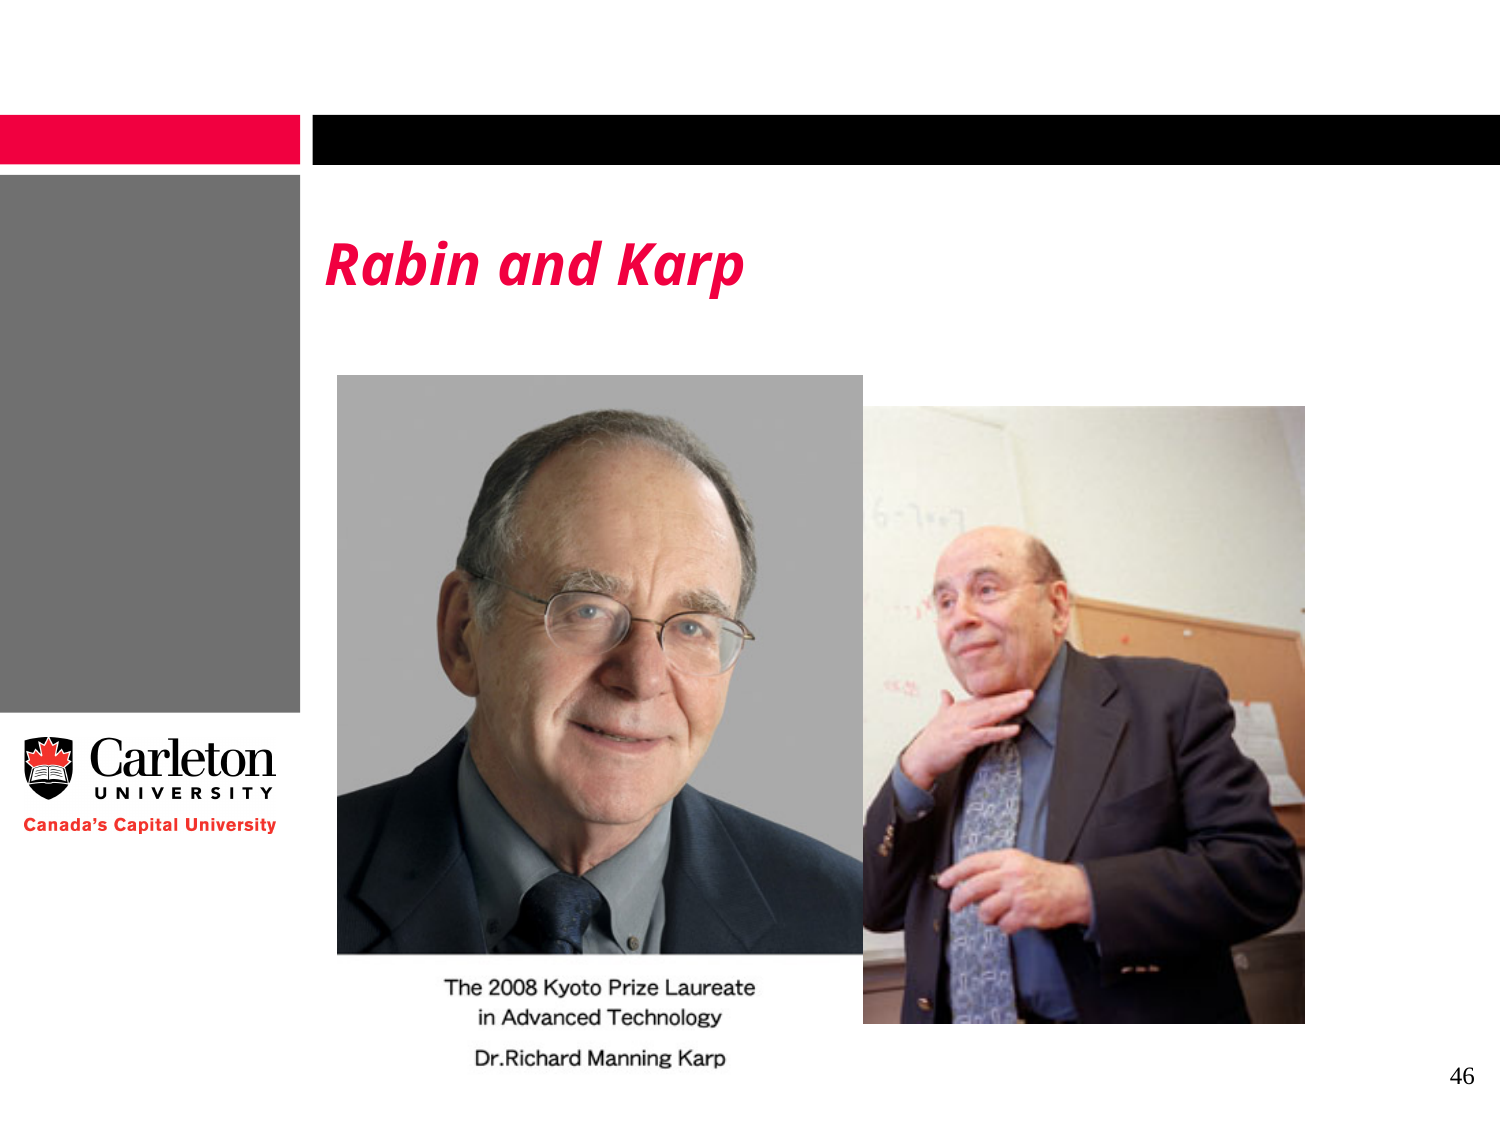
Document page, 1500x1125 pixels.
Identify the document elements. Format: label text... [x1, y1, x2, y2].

picture [24, 737, 276, 834]
title Rabin and Karp [324, 194, 1450, 331]
picture [337, 375, 1305, 1125]
